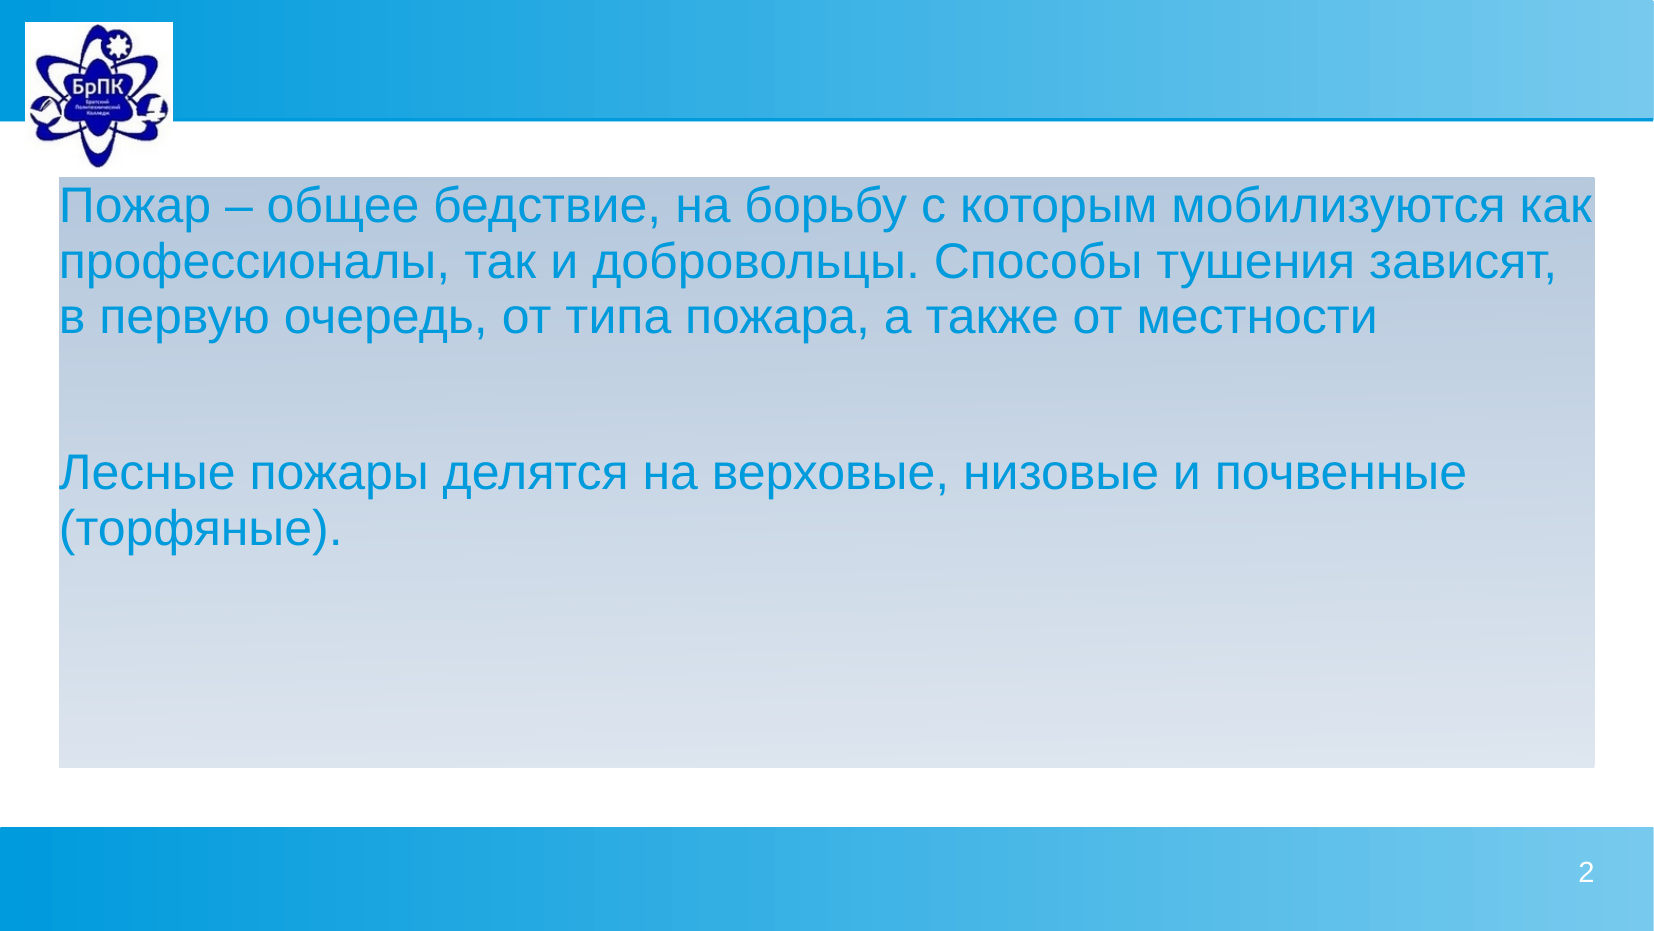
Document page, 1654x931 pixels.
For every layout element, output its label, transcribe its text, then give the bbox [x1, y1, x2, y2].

picture [25, 23, 173, 170]
list Пожар – общее бедствие, на борьбу с которым мобилизуются как профессионалы, так и добровольцы. Способы тушения зависят, в первую очередь, от типа пожара, а также от местности Лесные пожары делятся на верховые, низовые и почвенные (торфяные). [59, 177, 1595, 768]
